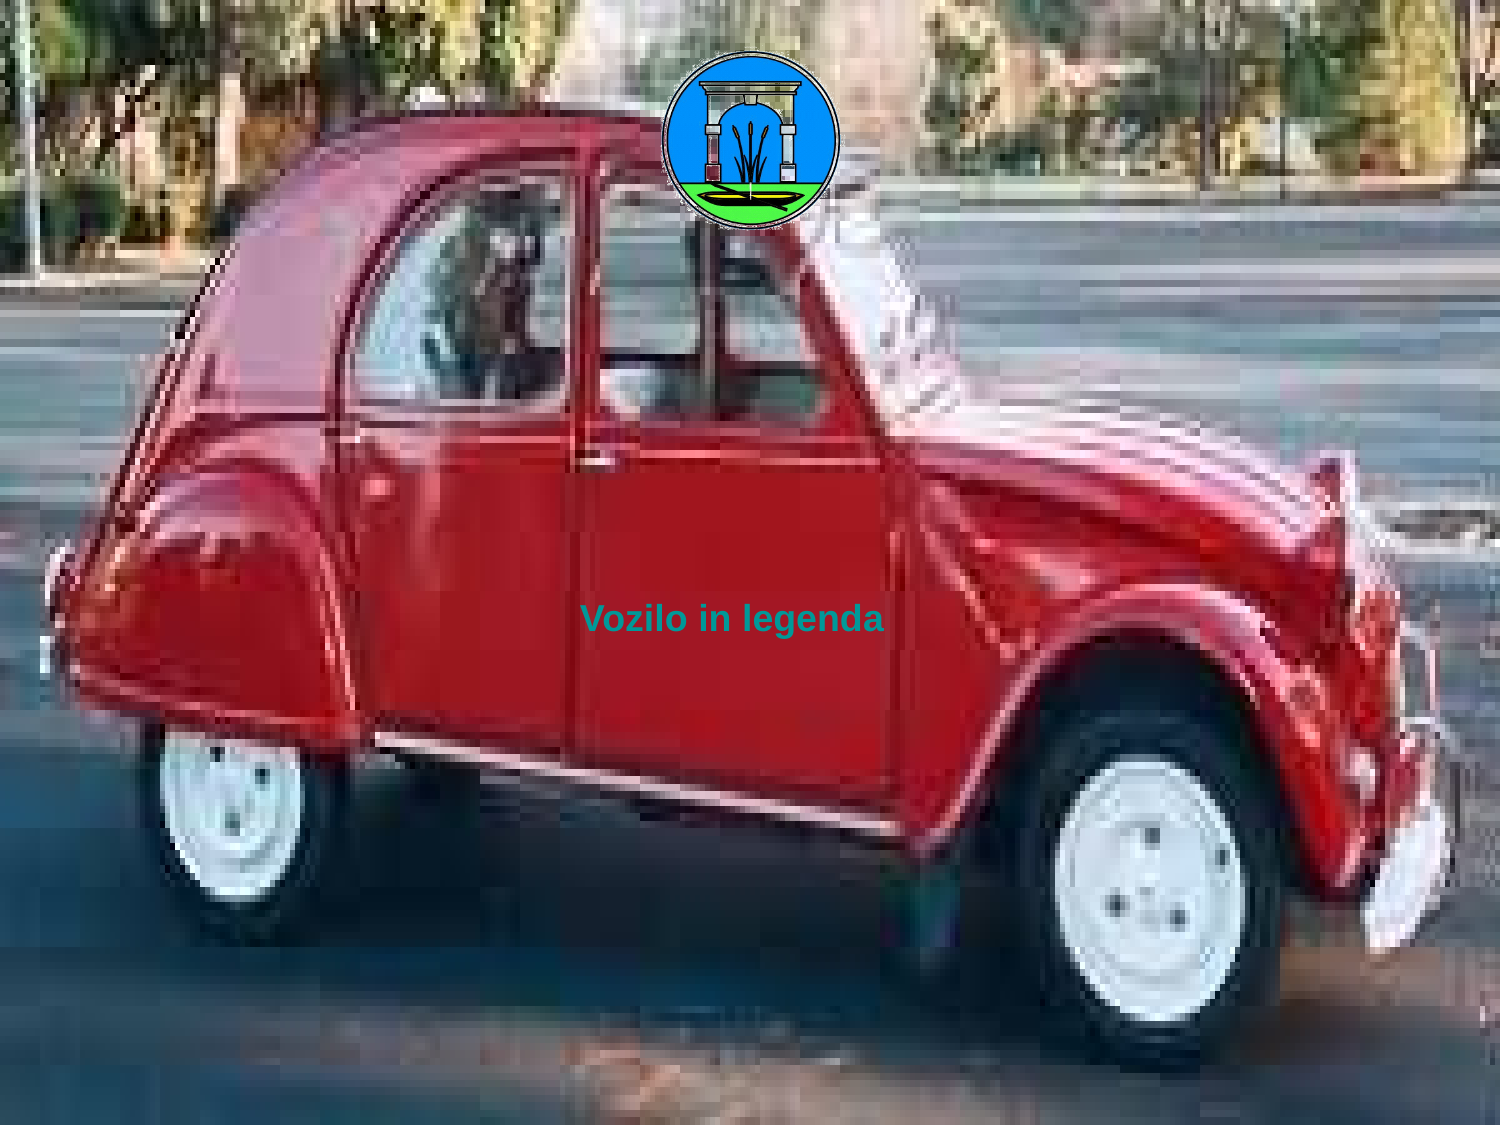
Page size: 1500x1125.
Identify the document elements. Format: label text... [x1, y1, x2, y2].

picture [0, 0, 1500, 1125]
text_box Vozilo in legenda [560, 586, 904, 647]
